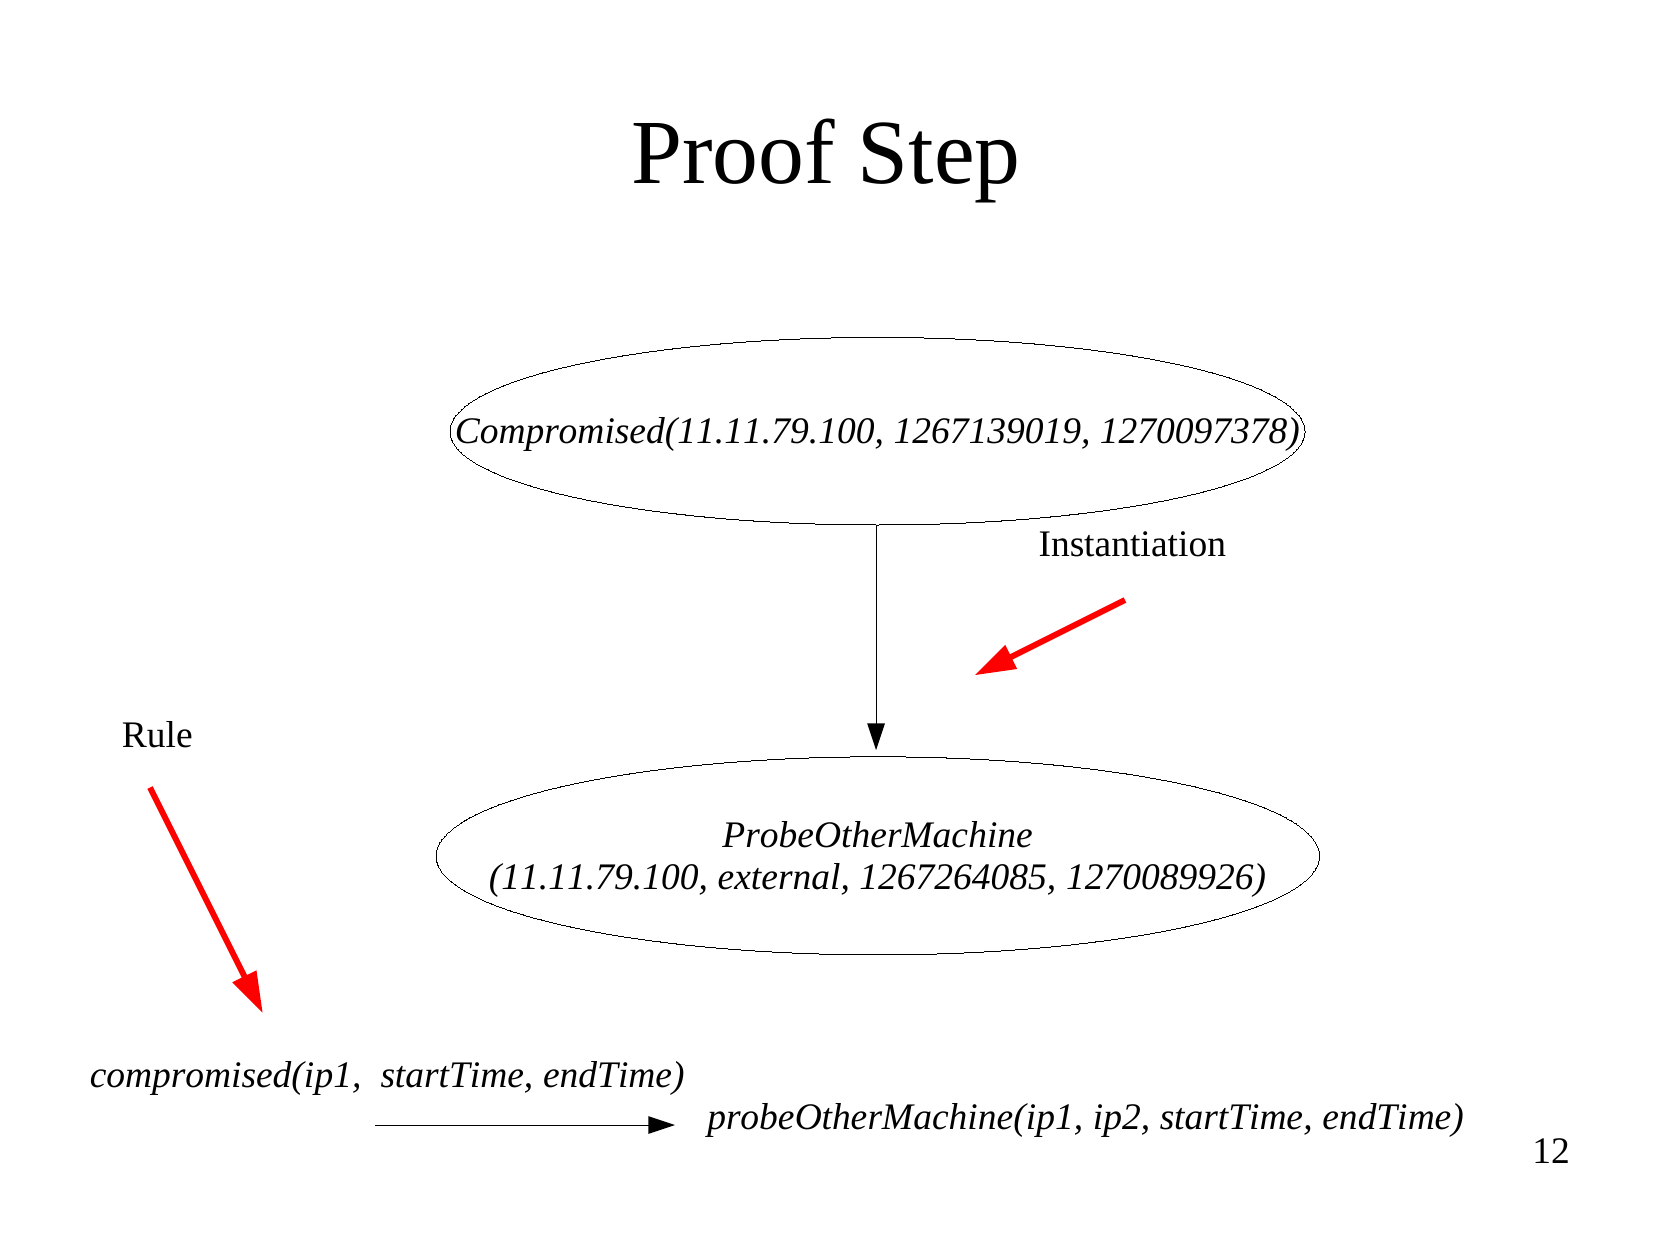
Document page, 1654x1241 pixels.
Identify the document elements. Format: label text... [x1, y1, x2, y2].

text_box ProbeOtherMachine (11.11.79.100, external, 1267264085, 1270089926) [436, 756, 1320, 955]
title Proof Step [82, 49, 1570, 256]
text_box Instantiation [926, 515, 1339, 572]
text_box Rule [0, 706, 364, 763]
text_box compromised(ip1, startTime, endTime) probeOtherMachine(ip1, ip2, startTime, endTime) [75, 1046, 1613, 1146]
text_box Compromised(11.11.79.100, 1267139019, 1270097378) [450, 337, 1306, 526]
